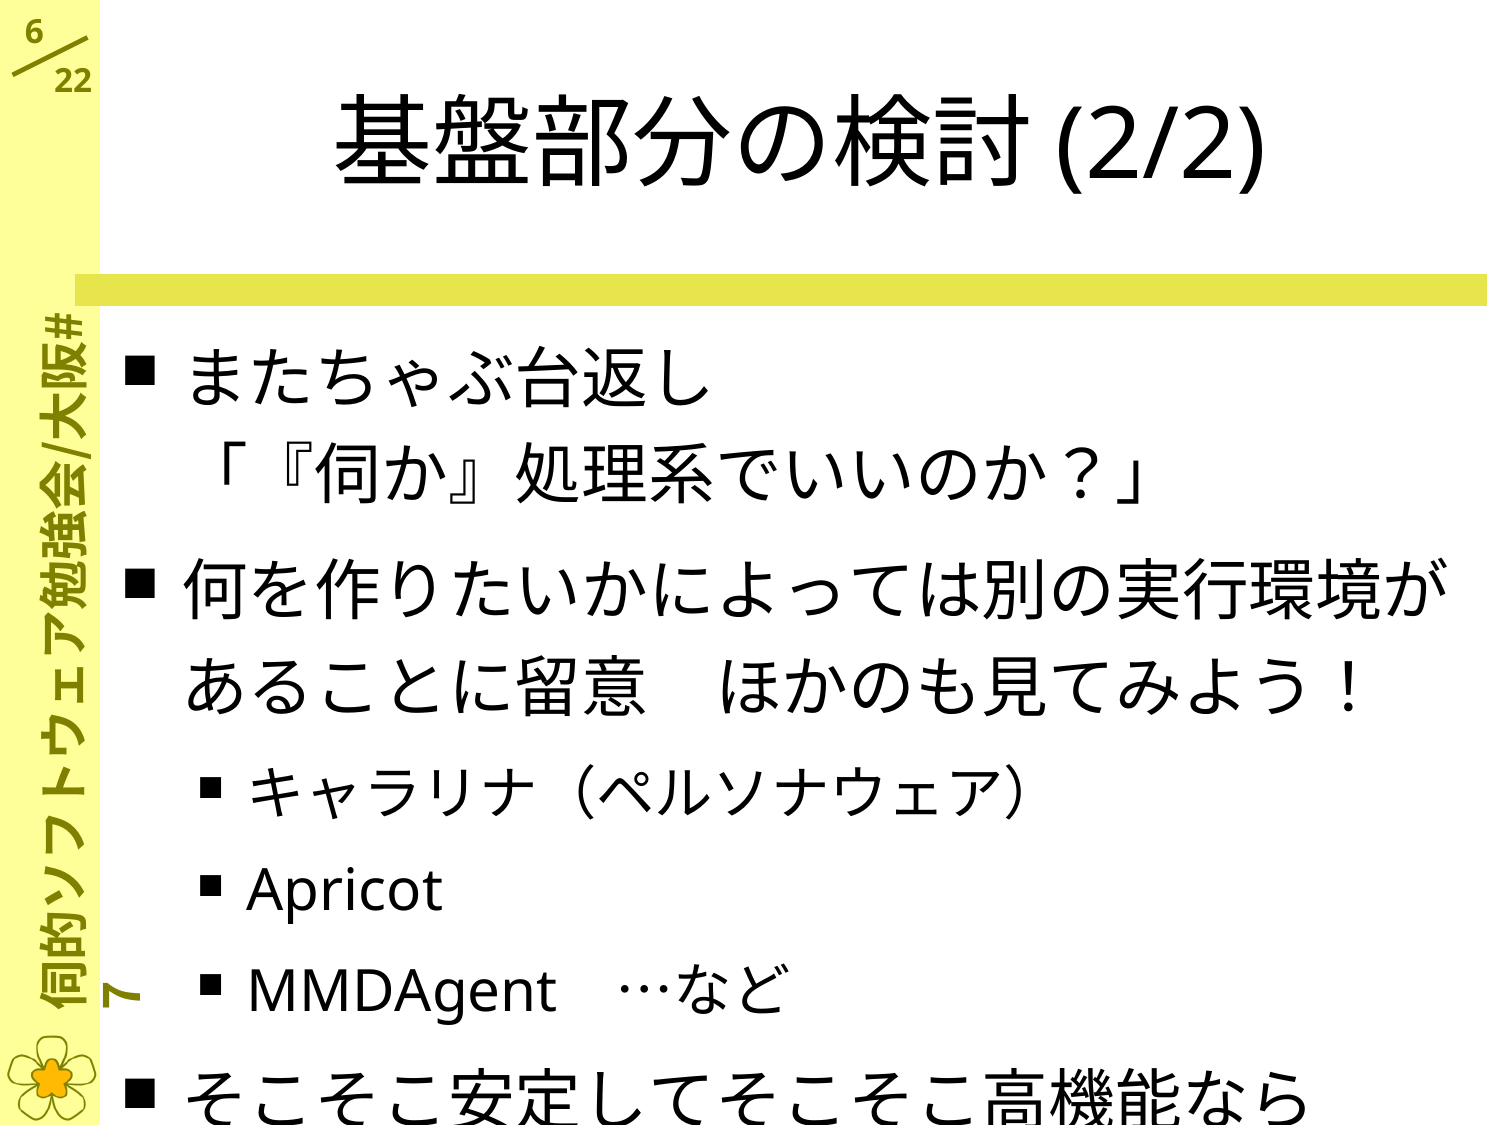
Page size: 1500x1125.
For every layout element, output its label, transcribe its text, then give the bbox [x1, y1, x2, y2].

picture [5, 1033, 99, 1122]
list またちゃぶ台返し 「『伺か』処理系でいいのか？」 何を作りたいかによっては別の実行環境があることに留意 ほかのも見てみよう！ キャラリナ（ペルソナウェア） Apricot MMDAgent …など そこそこ安定してそこそこ高機能なら 確かに伺かはおすすめです。 [125, 324, 1476, 1093]
title 基盤部分の検討 (2/2) [125, 17, 1476, 254]
